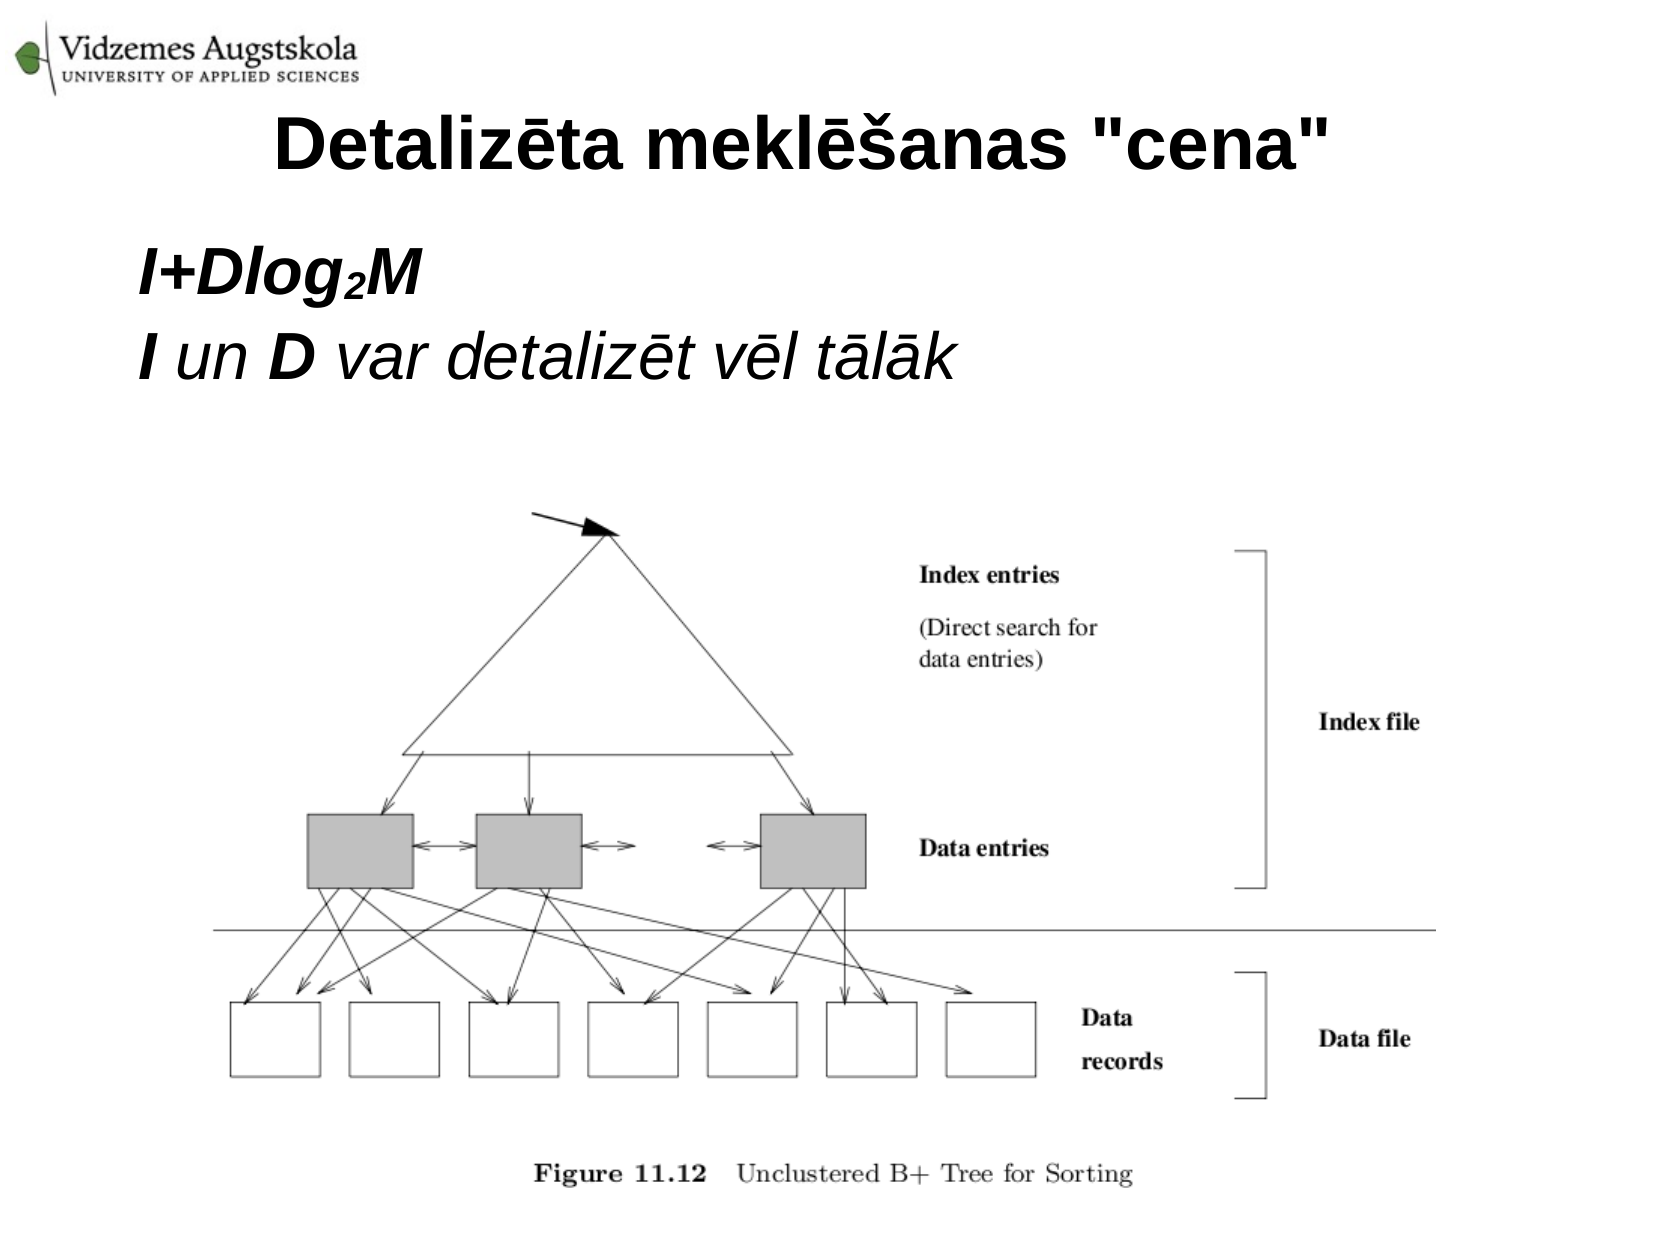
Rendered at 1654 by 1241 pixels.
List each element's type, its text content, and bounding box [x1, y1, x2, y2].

picture [194, 484, 1436, 1197]
title Detalizēta meklēšanas "cena" [94, 103, 1512, 188]
picture [5, 2, 368, 113]
list I+Dlog2M I un D var detalizēt vēl tālāk [82, 236, 1569, 1107]
